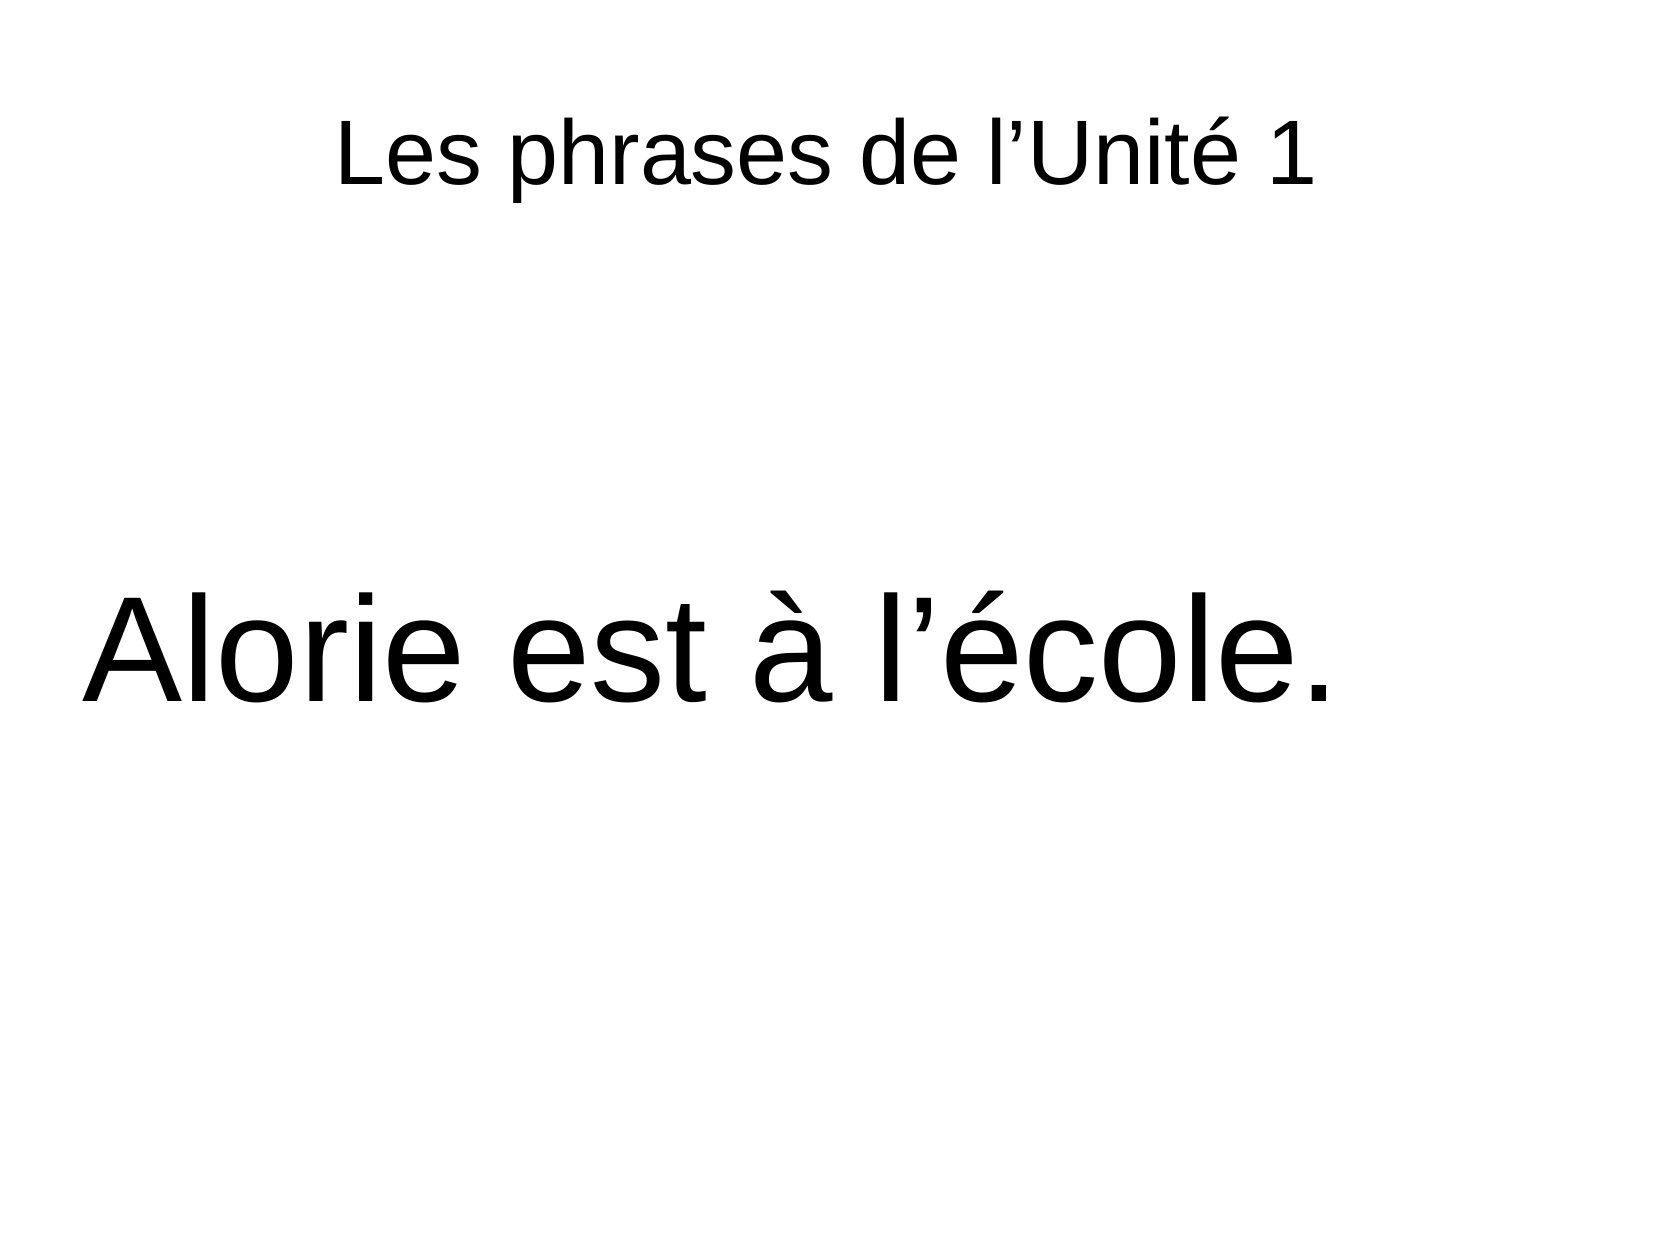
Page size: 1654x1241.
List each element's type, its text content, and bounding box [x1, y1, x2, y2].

title Les phrases de l’Unité 1 [82, 49, 1571, 257]
subtitle Alorie est à l’école. [82, 290, 1571, 1010]
